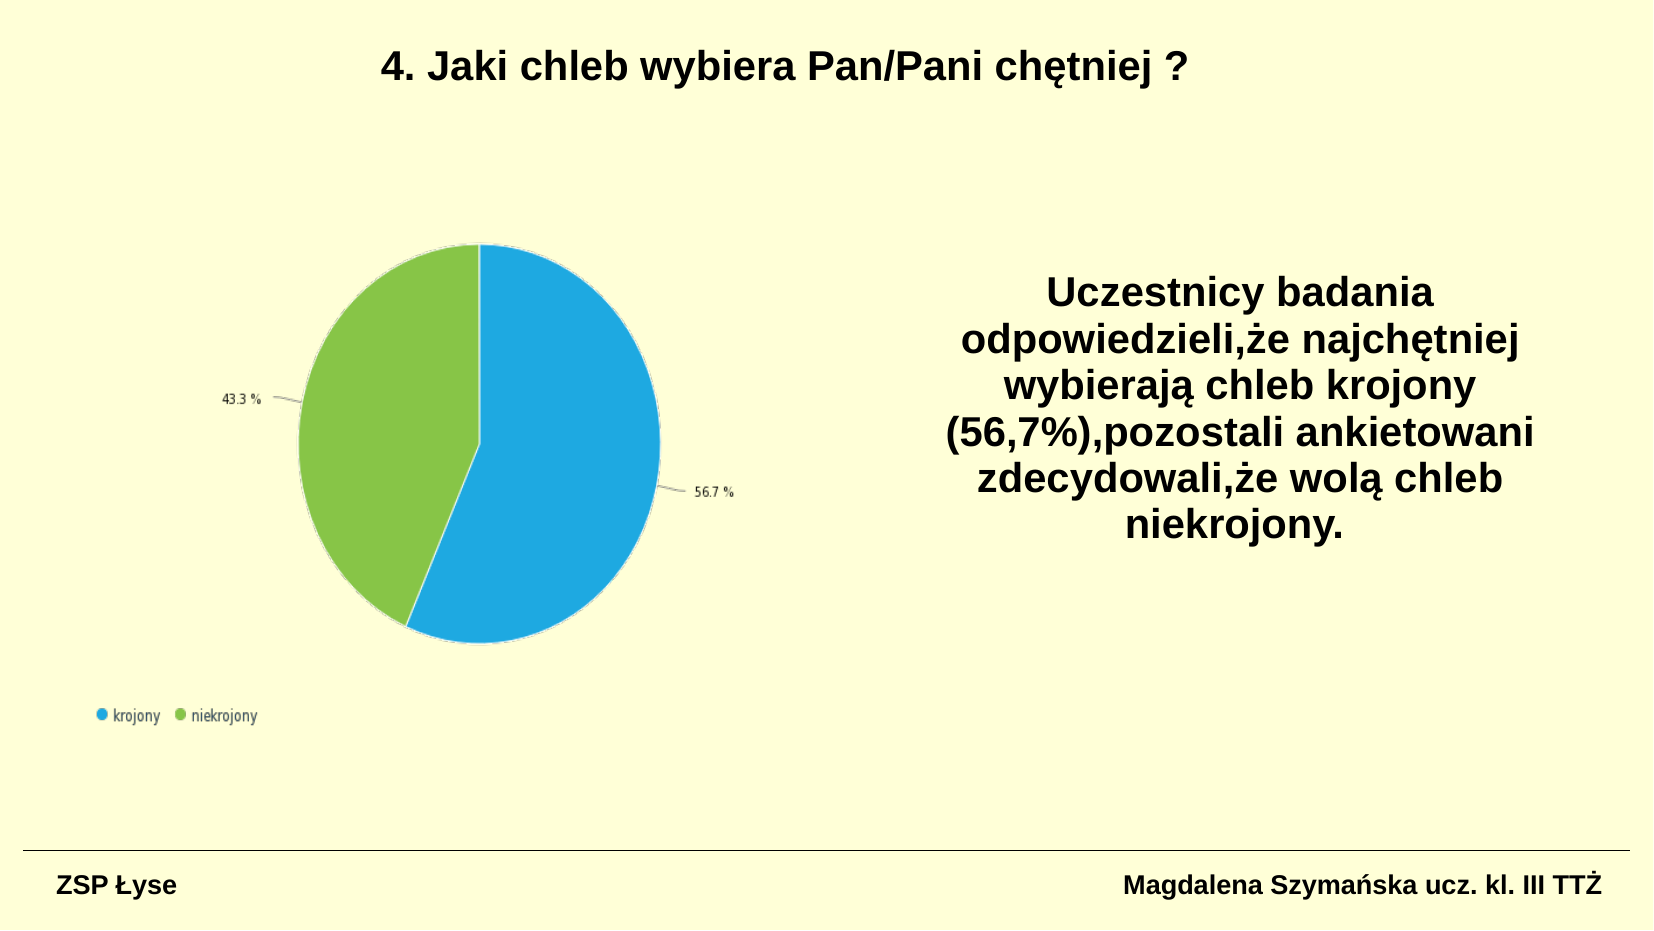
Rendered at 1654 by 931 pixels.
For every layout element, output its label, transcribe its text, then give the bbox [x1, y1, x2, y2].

text_box Uczestnicy badania odpowiedzieli,że najchętniej wybierają chleb krojony (56,7%),pozostali ankietowani zdecydowali,że wolą chleb niekrojony. [908, 261, 1607, 556]
picture [70, 200, 908, 780]
text_box ZSP Łyse Magdalena Szymańska ucz. kl. III TTŻ [41, 862, 1619, 920]
text_box 4. Jaki chleb wybiera Pan/Pani chętniej ? [366, 35, 1217, 107]
